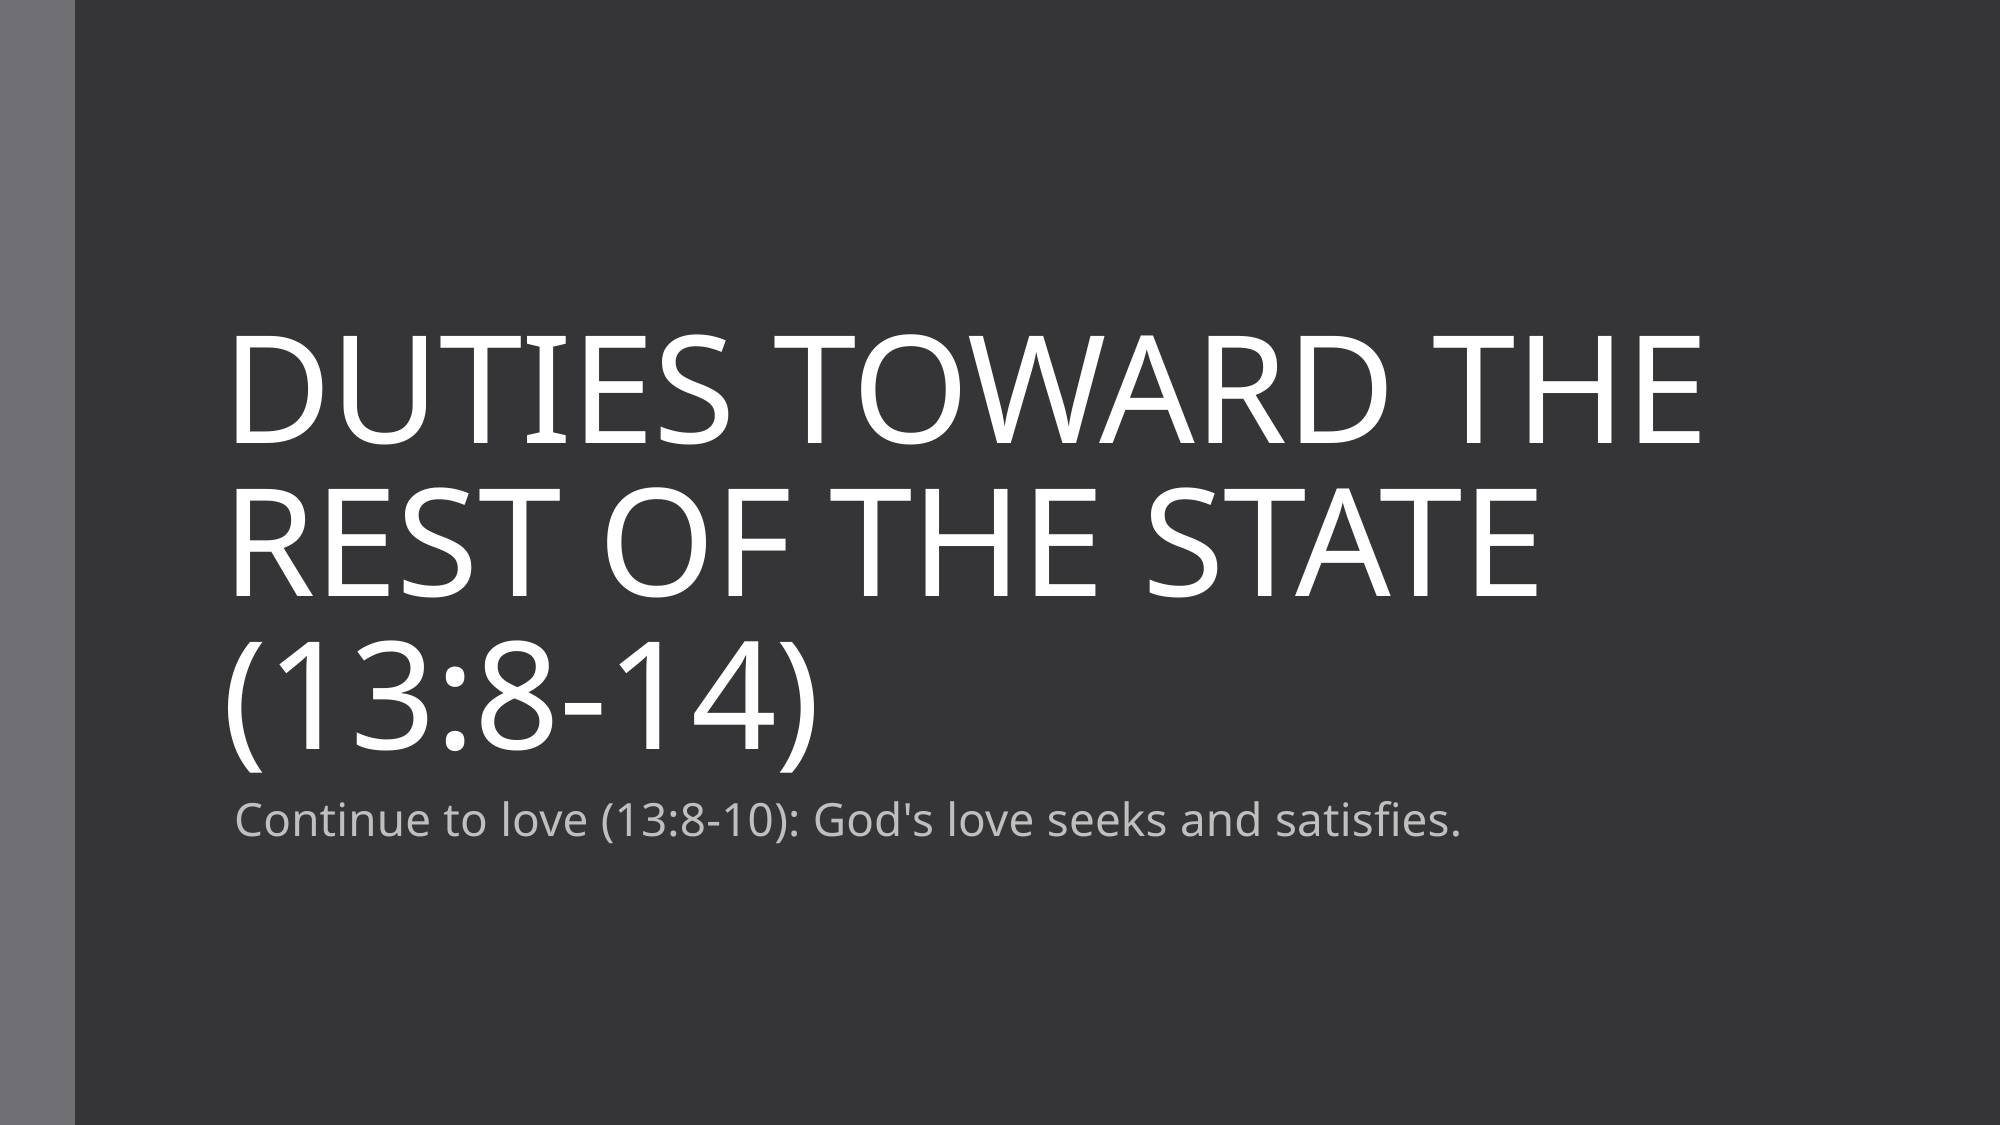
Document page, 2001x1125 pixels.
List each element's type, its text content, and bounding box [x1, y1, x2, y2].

title DUTIES TOWARD THE REST OF THE STATE (13:8-14) [206, 124, 1752, 787]
subtitle Continue to love (13:8-10): God's love seeks and satisfies. [206, 787, 1752, 1066]
